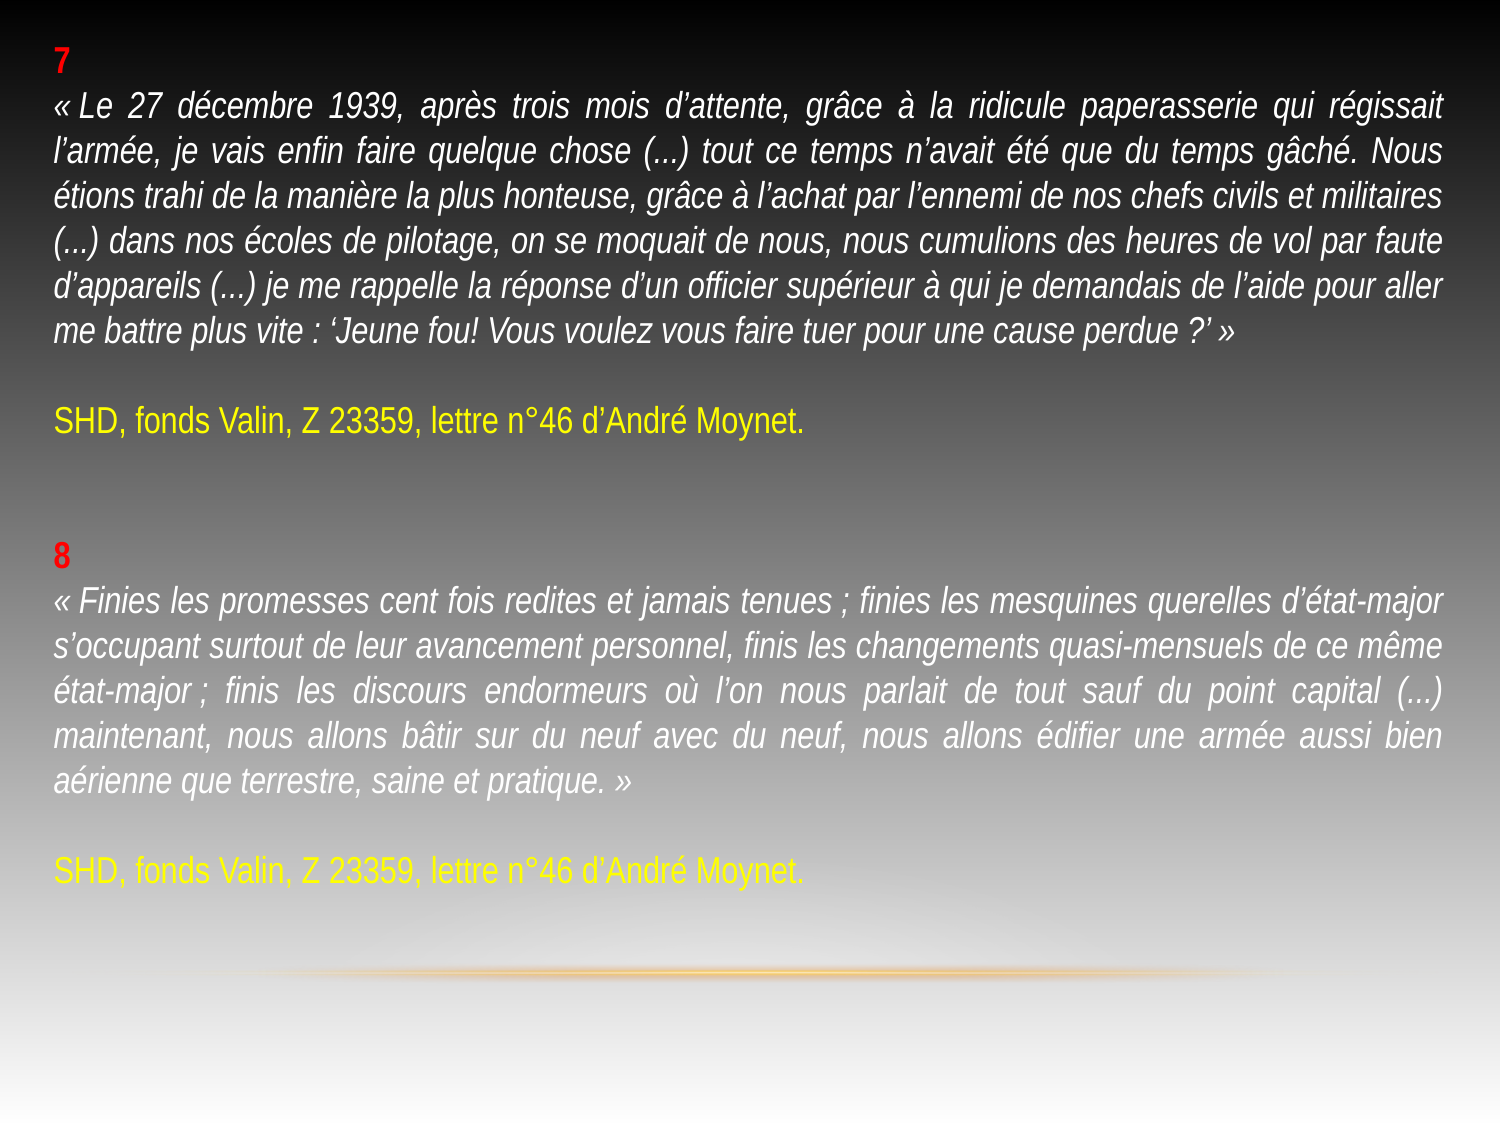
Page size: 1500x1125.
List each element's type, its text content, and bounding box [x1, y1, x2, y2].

picture [0, 0, 1500, 1125]
text_box 7 « Le 27 décembre 1939, après trois mois d’attente, grâce à la ridicule paperasserie qui régissait l’armée, je vais enfin faire quelque chose (...) tout ce temps n’avait été que du temps gâché. Nous étions trahi de la manière la plus honteuse, grâce à l’achat par l’ennemi de nos chefs civils et militaires (...) dans nos écoles de pilotage, on se moquait de nous, nous cumulions des heures de vol par faute d’appareils (...) je me rappelle la réponse d’un officier supérieur à qui je demandais de l’aide pour aller me battre plus vite : ‘Jeune fou! Vous voulez vous faire tuer pour une cause perdue ?’ » SHD, fonds Valin, Z 23359, lettre n°46 d’André Moynet. 8 « Finies les promesses cent fois redites et jamais tenues ; finies les mesquines querelles d’état-major s’occupant surtout de leur avancement personnel, finis les changements quasi-mensuels de ce même état-major ; finis les discours endormeurs où l’on nous parlait de tout sauf du point capital (...) maintenant, nous allons bâtir sur du neuf avec du neuf, nous allons édifier une armée aussi bien aérienne que terrestre, saine et pratique. » SHD, fonds Valin, Z 23359, lettre n°46 d’André Moynet. [38, 28, 1459, 899]
